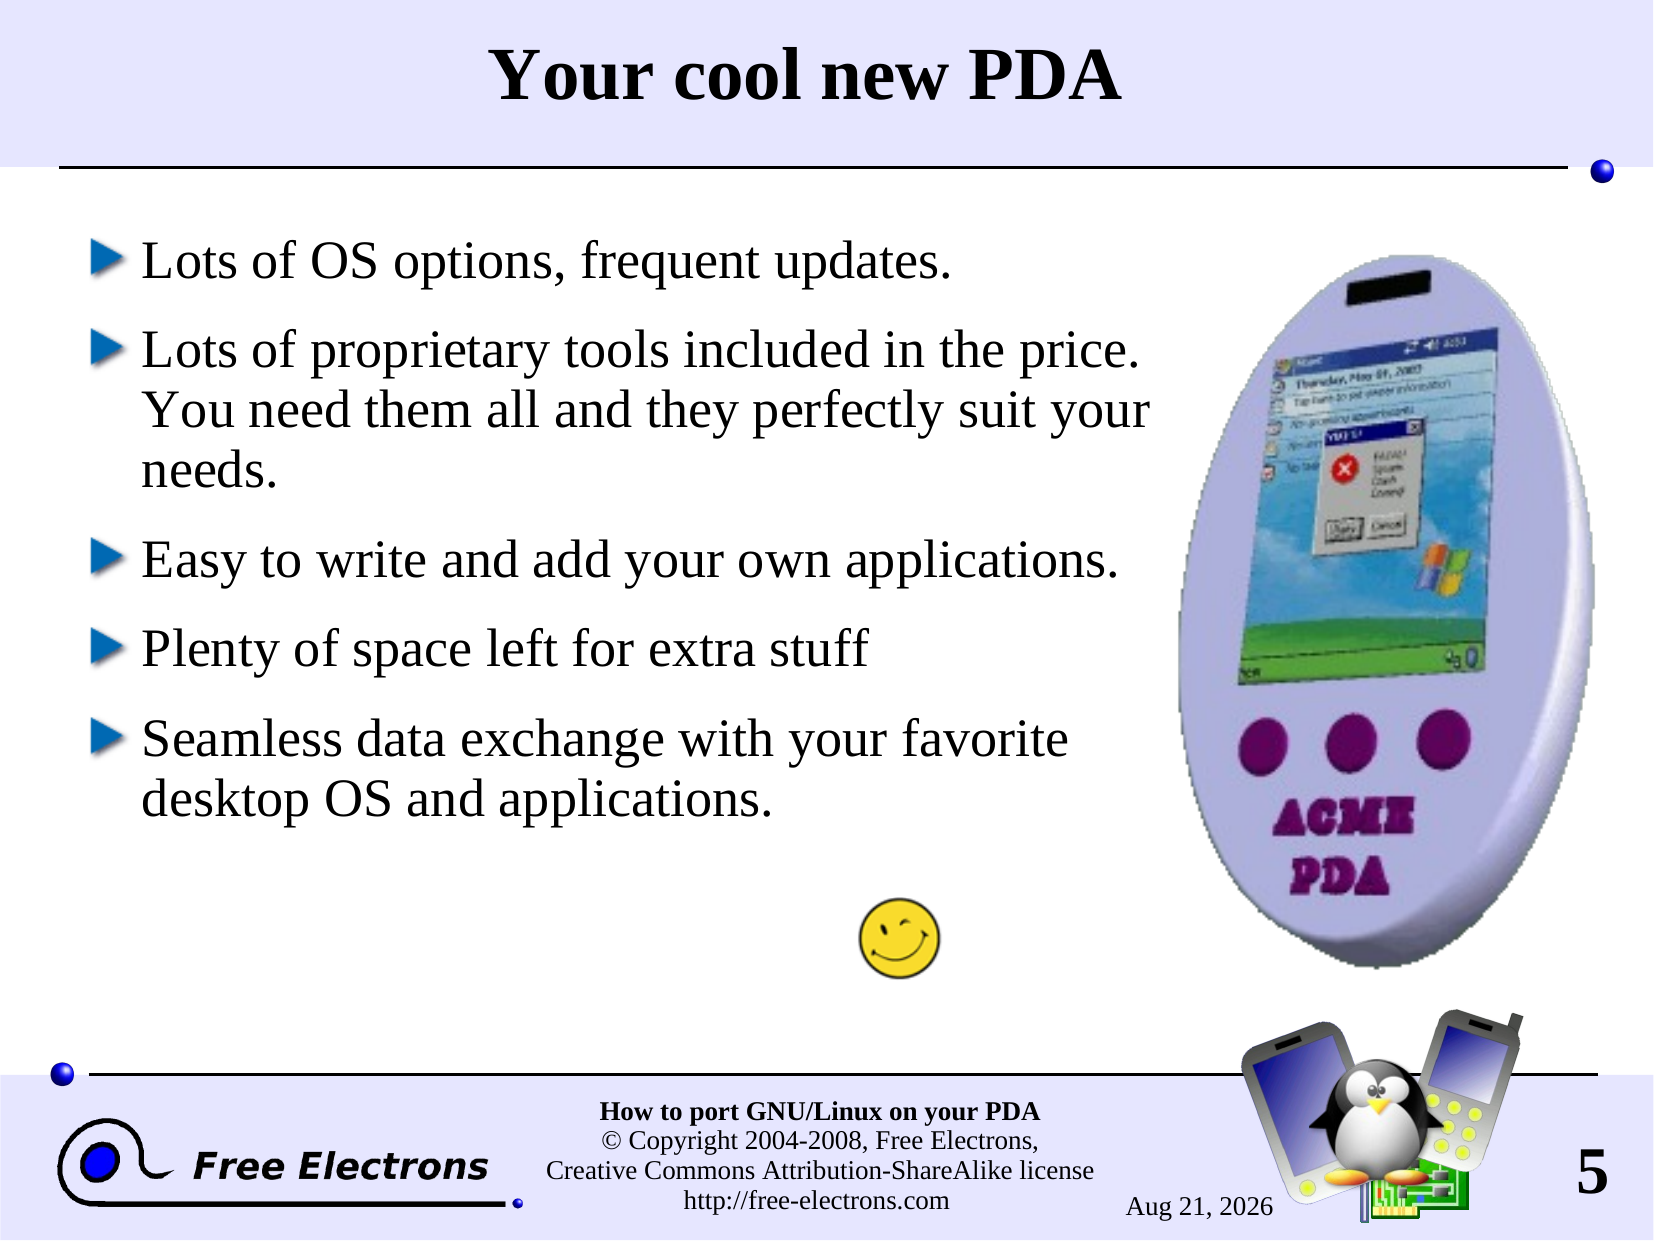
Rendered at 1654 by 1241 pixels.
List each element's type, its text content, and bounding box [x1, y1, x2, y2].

picture [1225, 983, 1538, 1241]
list Lots of OS options, frequent updates. Lots of proprietary tools included in the price. You need them all and they perfectly suit your needs. Easy to write and add your own applications. Plenty of space left for extra stuff Seamless data exchange with your favorite desktop OS and applications. [71, 229, 1170, 1028]
picture [857, 897, 943, 981]
title Your cool new PDA [60, 25, 1551, 124]
picture [50, 1107, 527, 1216]
picture [1172, 234, 1605, 975]
